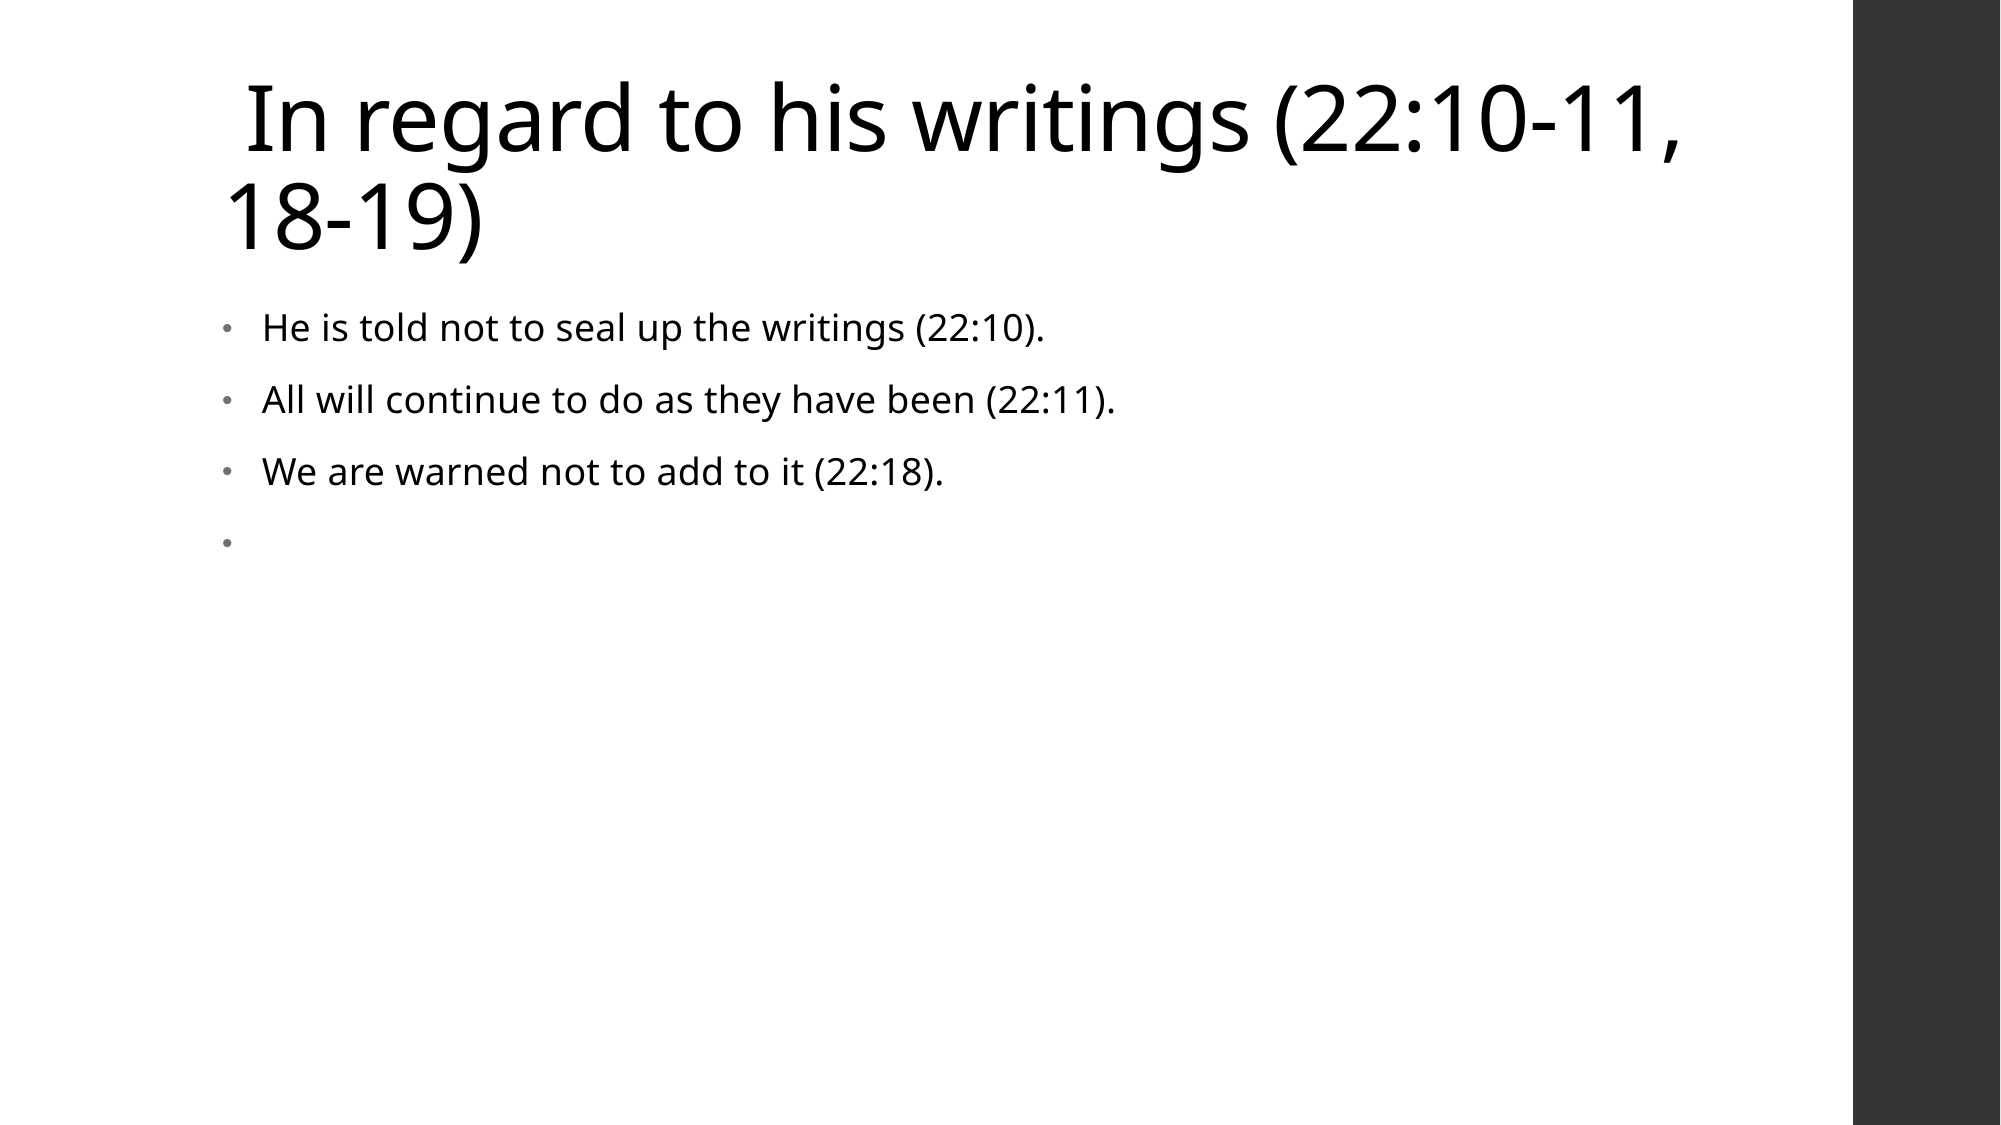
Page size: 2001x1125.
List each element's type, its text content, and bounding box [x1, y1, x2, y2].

list He is told not to seal up the writings (22:10). All will continue to do as they have been (22:11). We are warned not to add to it (22:18). [206, 299, 1617, 1014]
title In regard to his writings (22:10-11, 18-19) [206, 60, 1797, 278]
